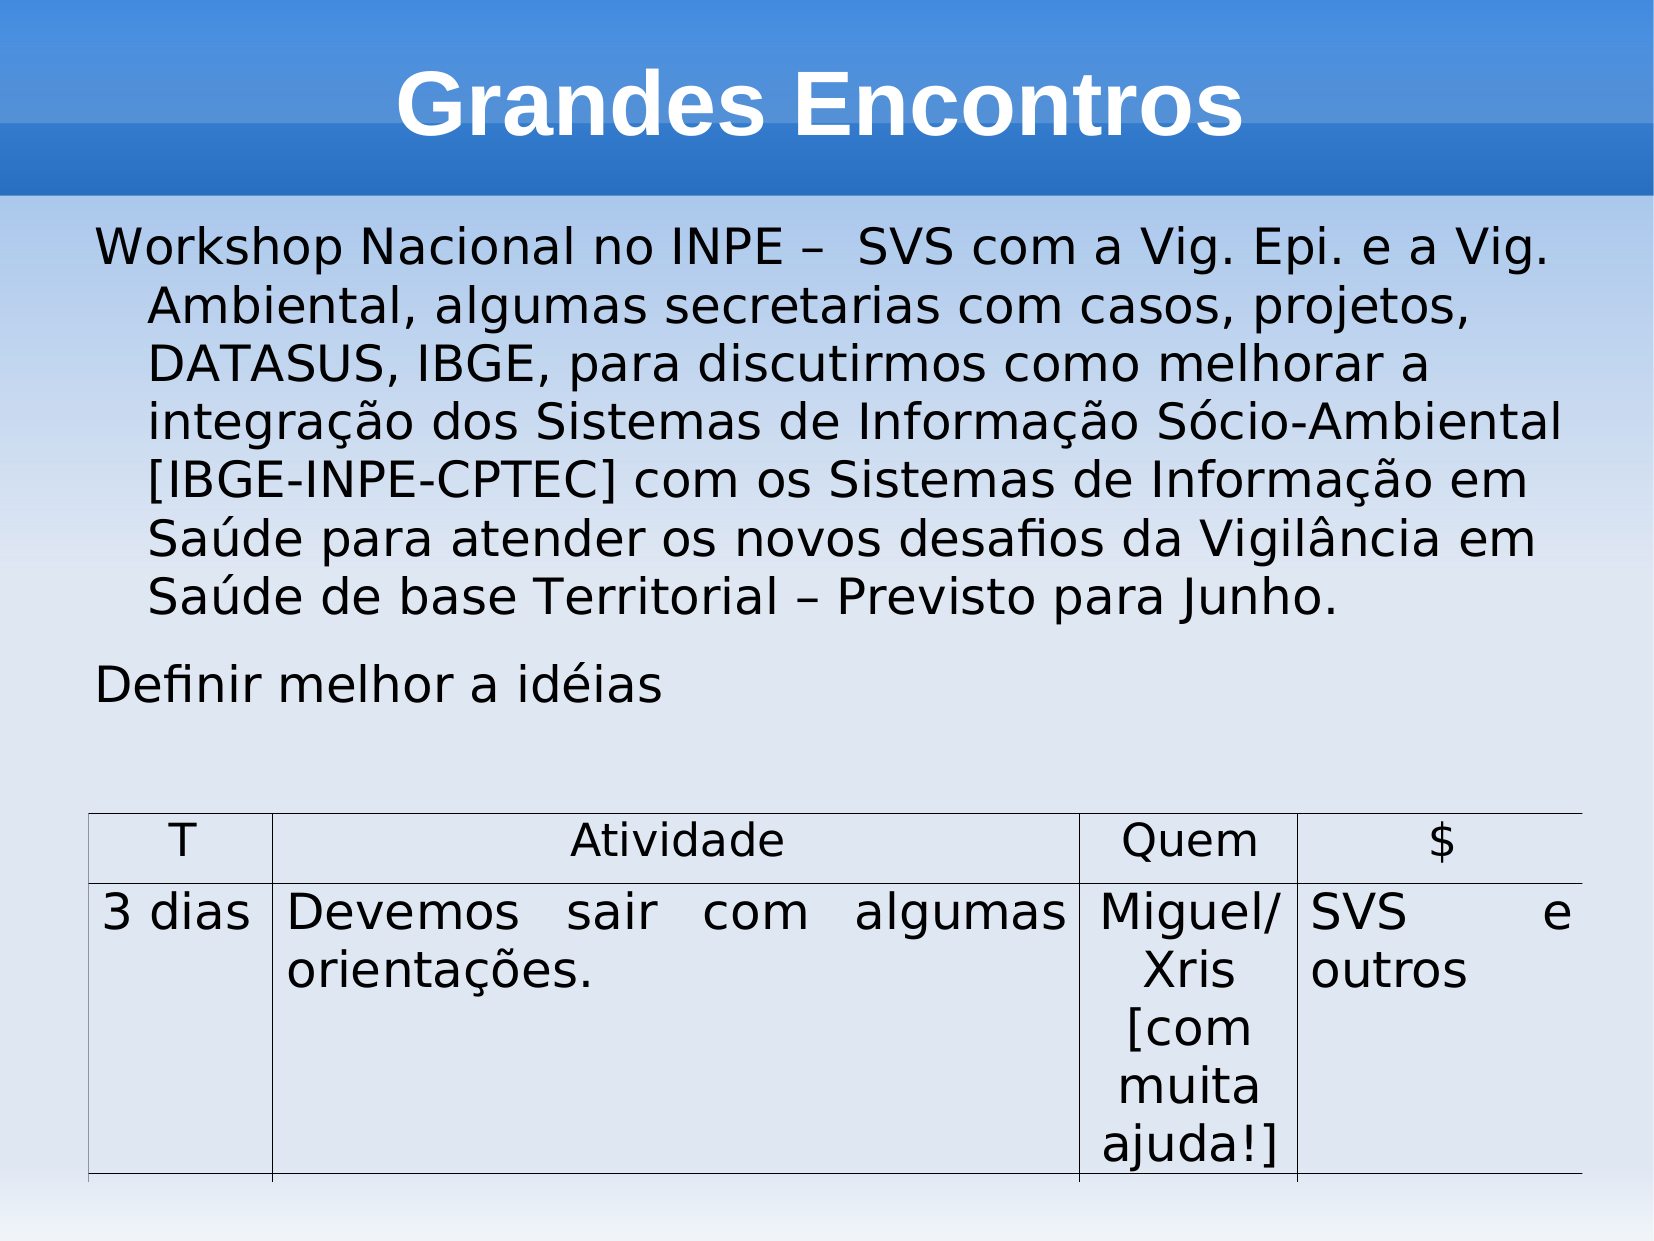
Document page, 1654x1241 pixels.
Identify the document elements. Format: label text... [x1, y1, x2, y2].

picture [0, 0, 1654, 1241]
list Workshop Nacional no INPE – SVS com a Vig. Epi. e a Vig. Ambiental, algumas secretarias com casos, projetos, DATASUS, IBGE, para discutirmos como melhorar a integração dos Sistemas de Informação Sócio-Ambiental [IBGE-INPE-CPTEC] com os Sistemas de Informação em Saúde para atender os novos desafios da Vigilância em Saúde de base Territorial – Previsto para Junho. Definir melhor a idéias [76, 218, 1565, 773]
chart [88, 813, 1583, 1182]
title Grandes Encontros [76, 0, 1565, 208]
